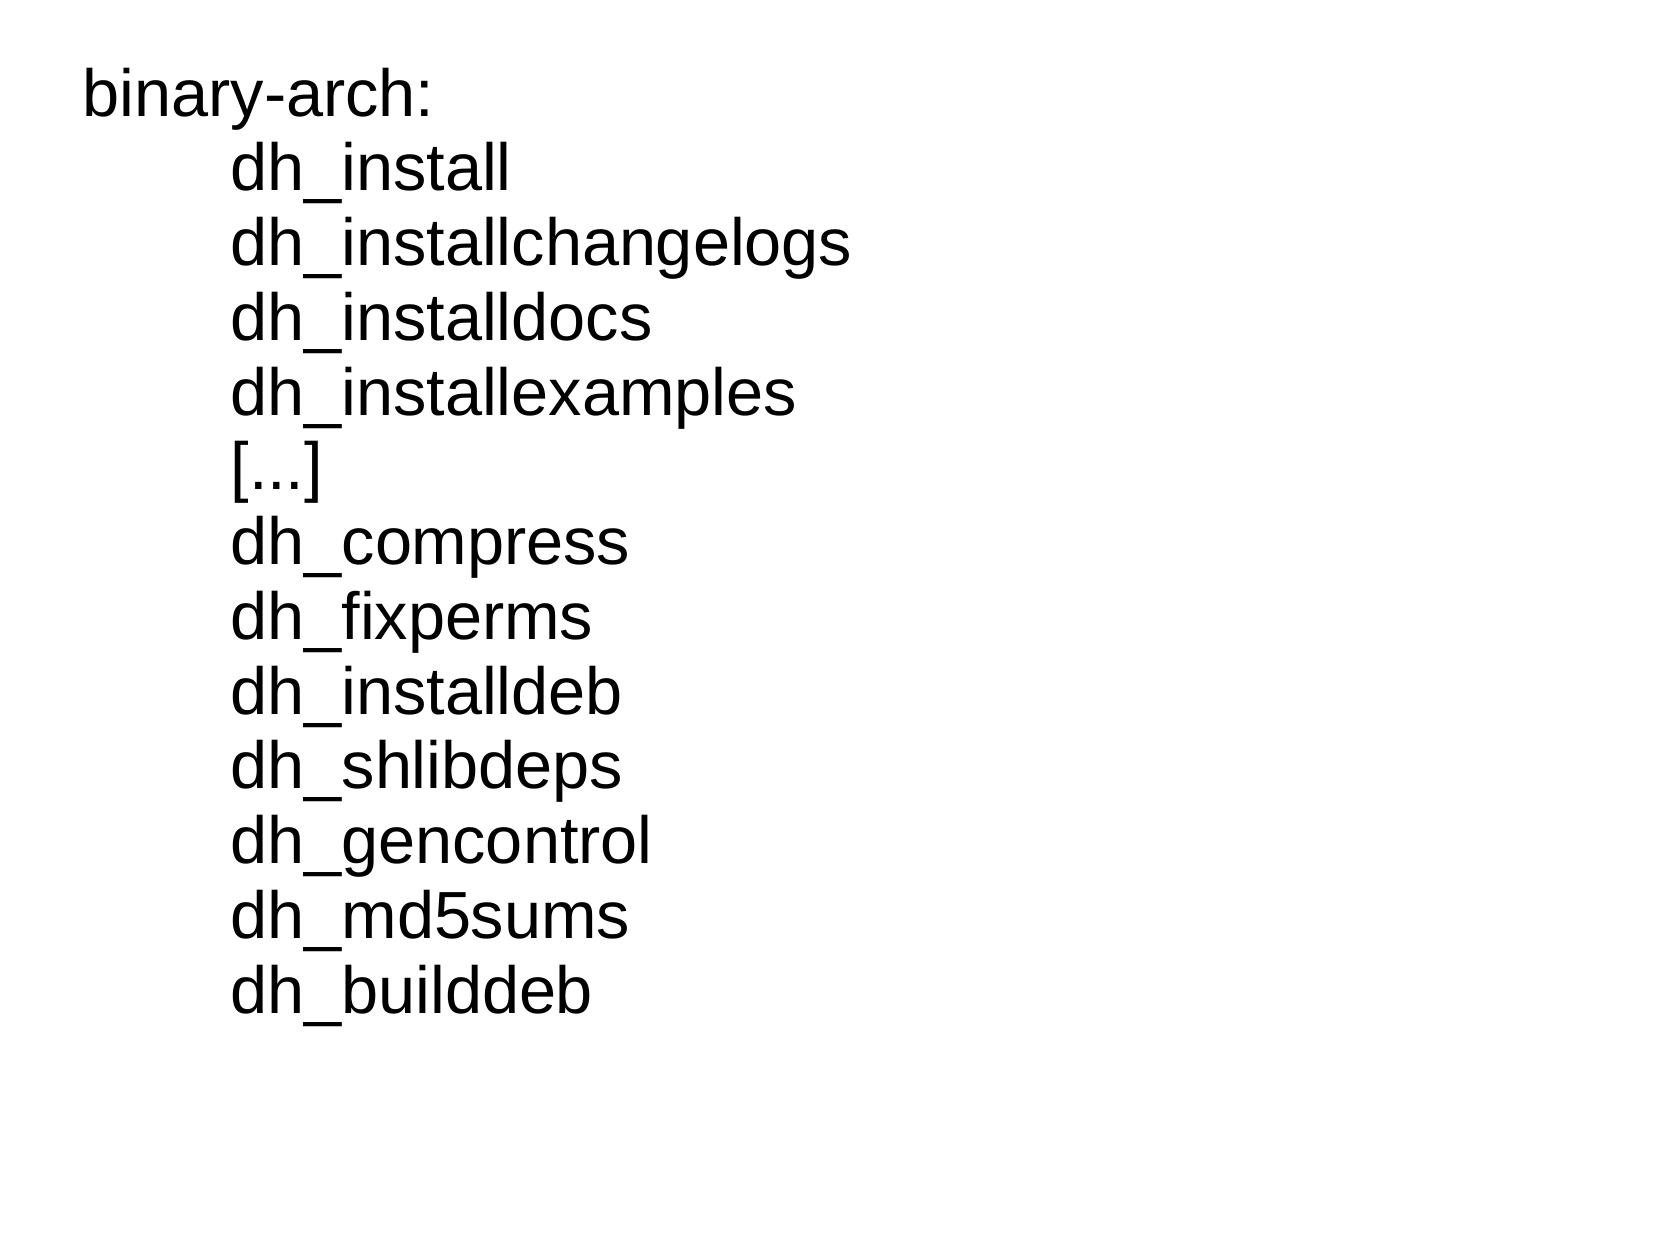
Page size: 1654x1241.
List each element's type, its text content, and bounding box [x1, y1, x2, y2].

subtitle binary-arch: dh_install dh_installchangelogs dh_installdocs dh_installexamples [...] dh_compress dh_fixperms dh_installdeb dh_shlibdeps dh_gencontrol dh_md5sums dh_builddeb [82, 49, 1571, 1109]
